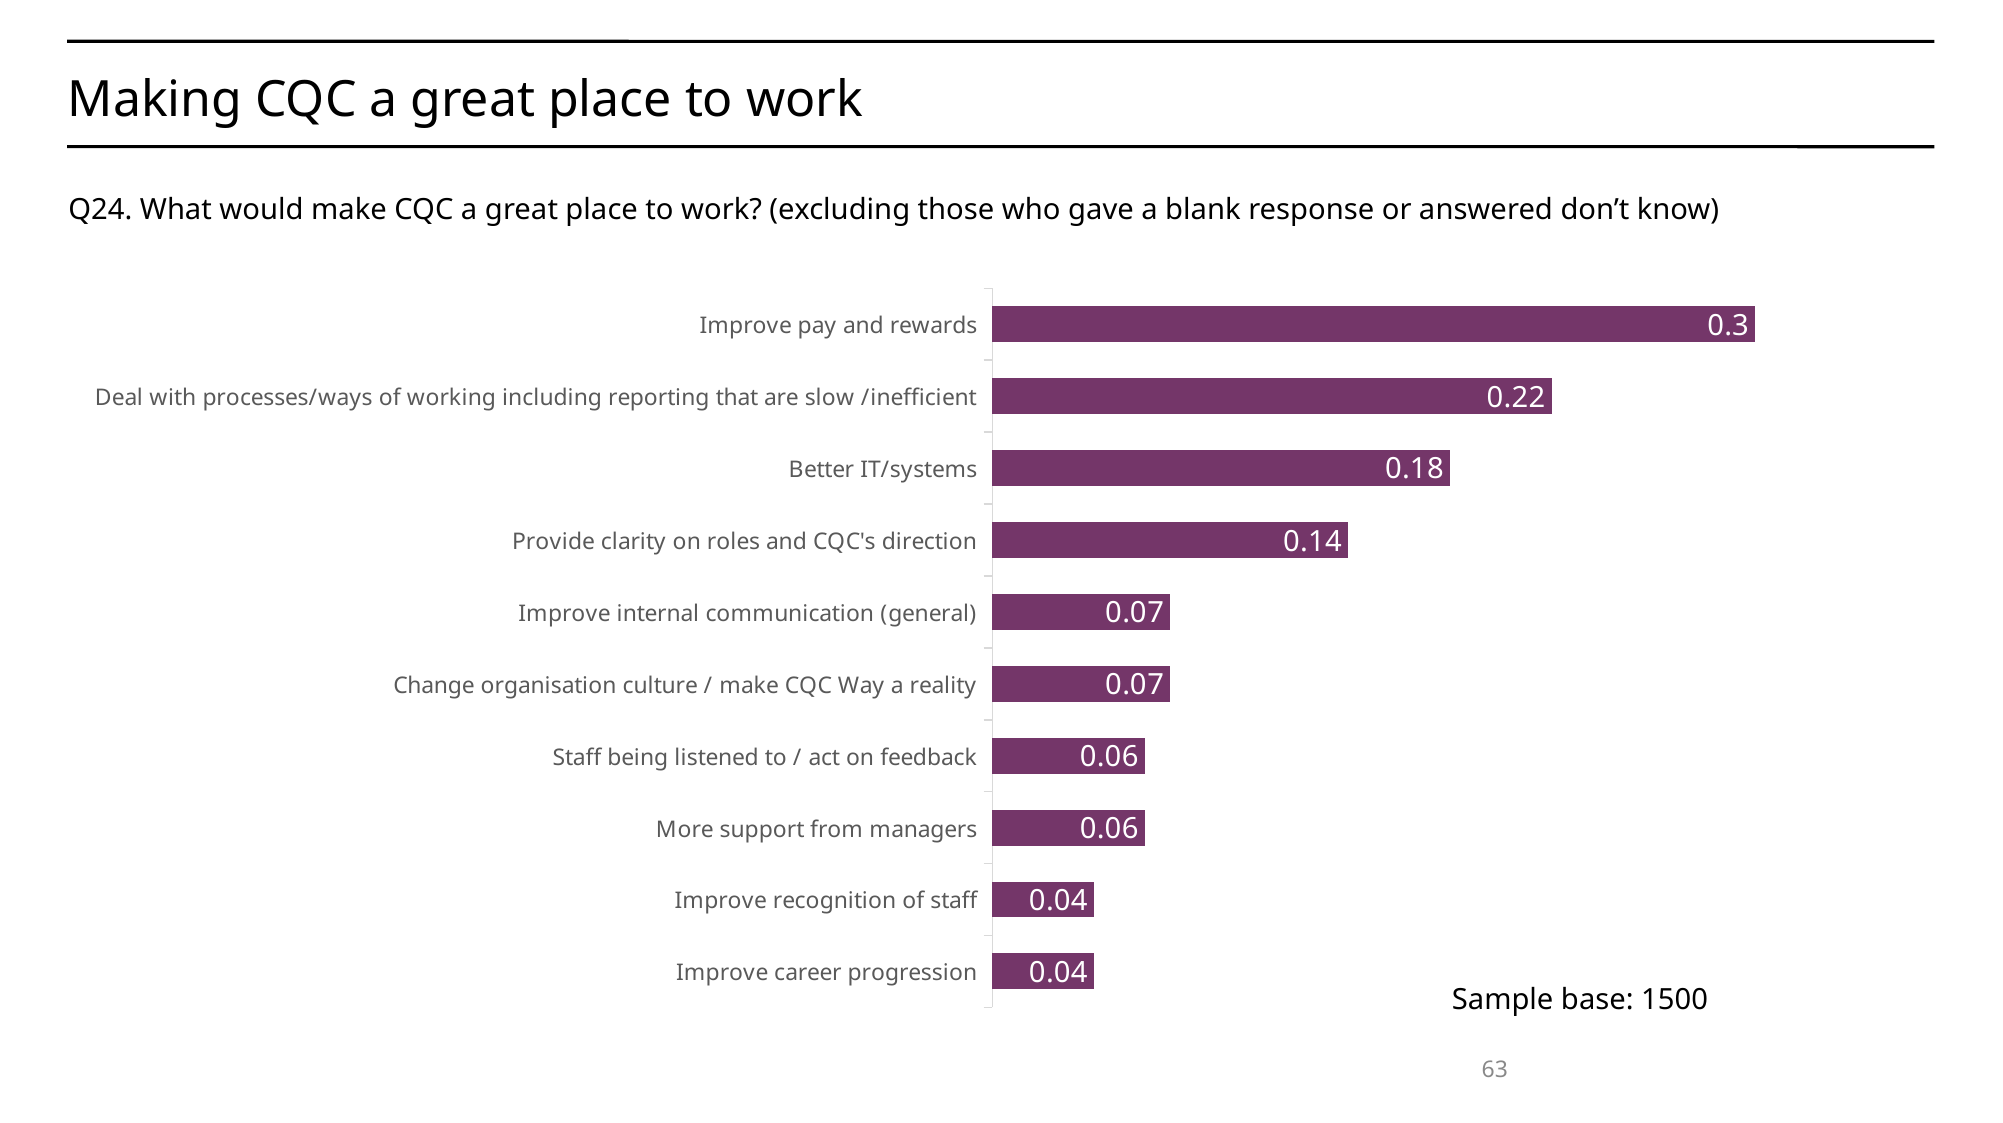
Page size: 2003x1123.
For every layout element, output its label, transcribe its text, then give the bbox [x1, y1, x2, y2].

text_box Q24. What would make CQC a great place to work? (excluding those who gave a blank response or answered don’t know) [68, 183, 2002, 226]
text_box 63 [1466, 1039, 1934, 1100]
text_box Sample base: 1500 [1436, 973, 1767, 1024]
title Making CQC a great place to work [67, 48, 1936, 136]
chart [57, 273, 1920, 1023]
